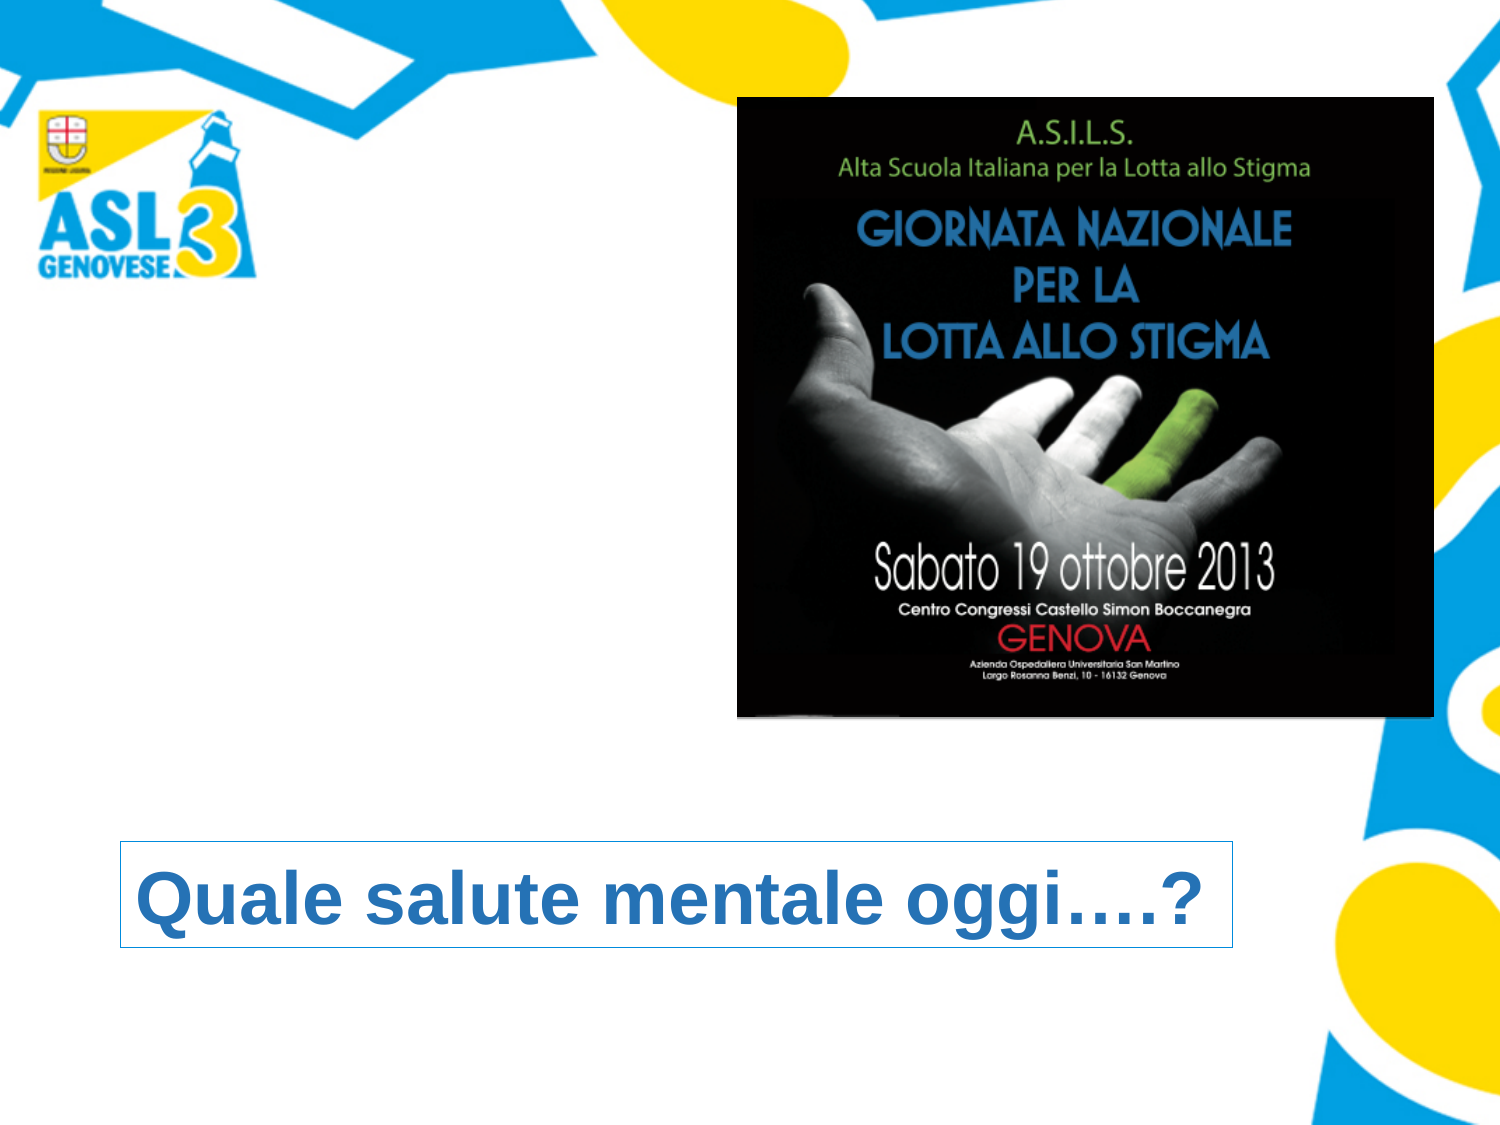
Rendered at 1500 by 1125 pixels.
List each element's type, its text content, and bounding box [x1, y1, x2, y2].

picture [737, 97, 1434, 717]
text_box Quale salute mentale oggi….? [120, 841, 1233, 948]
